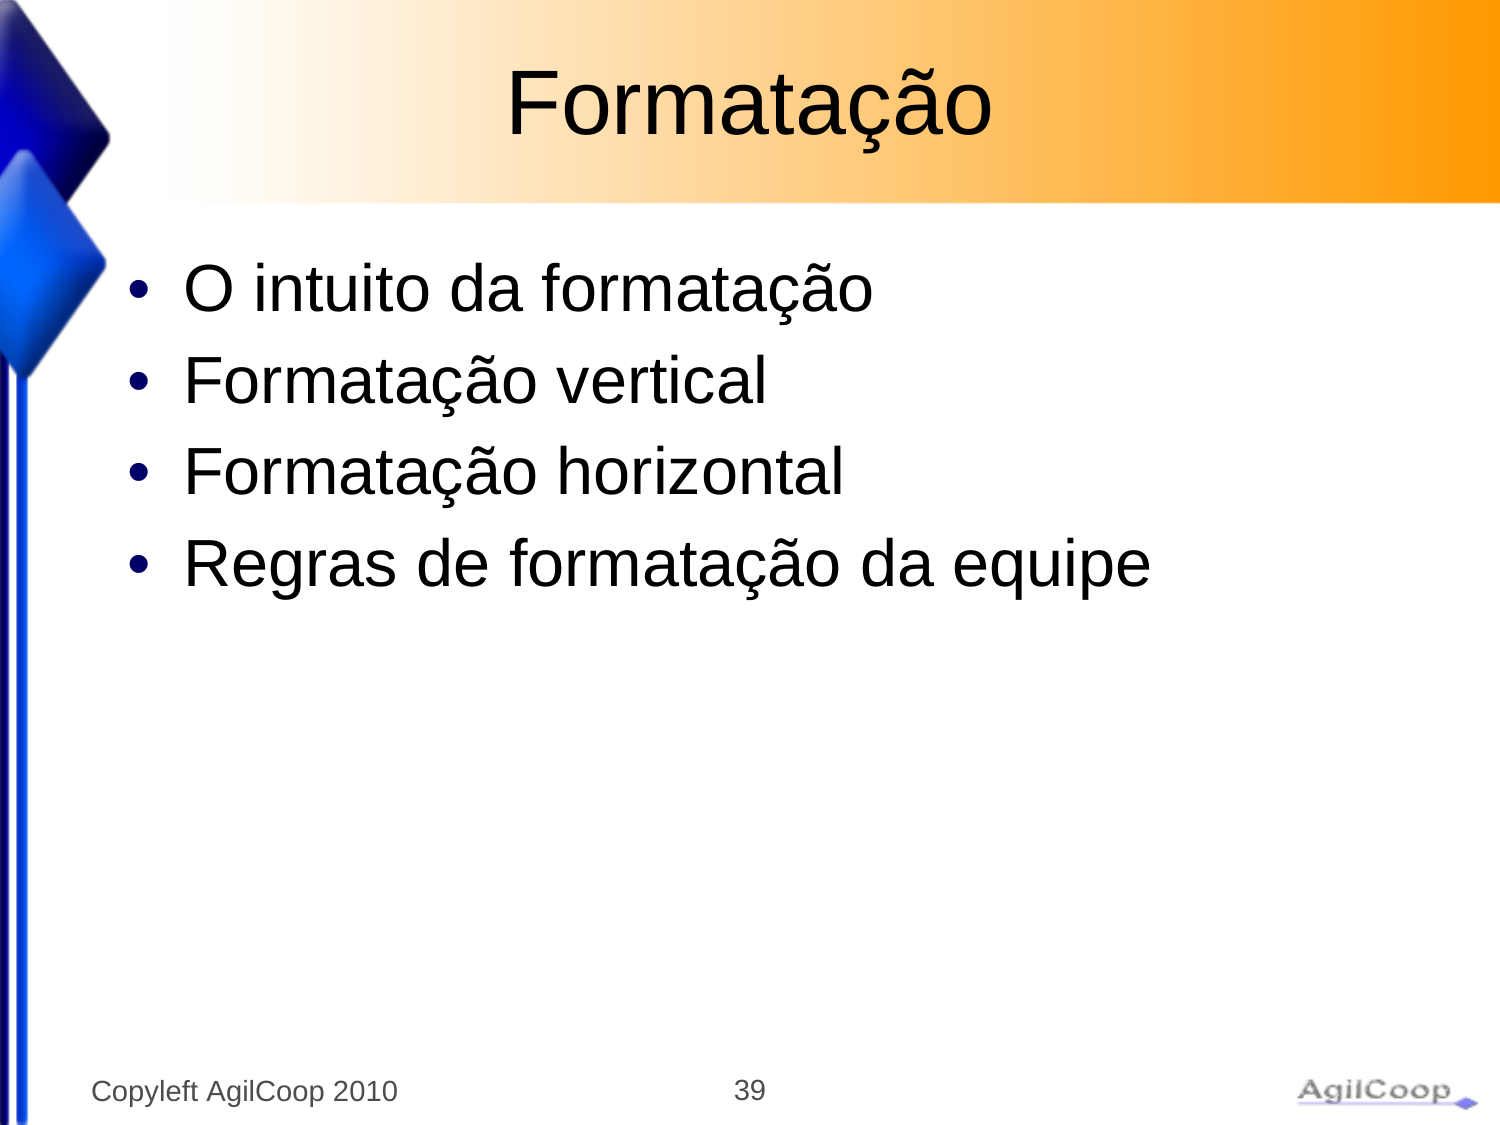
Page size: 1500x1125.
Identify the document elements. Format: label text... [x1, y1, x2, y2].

list O intuito da formatação Formatação vertical Formatação horizontal Regras de formatação da equipe [112, 243, 1426, 1006]
picture [0, 0, 1500, 1125]
title Formatação [75, 8, 1426, 197]
